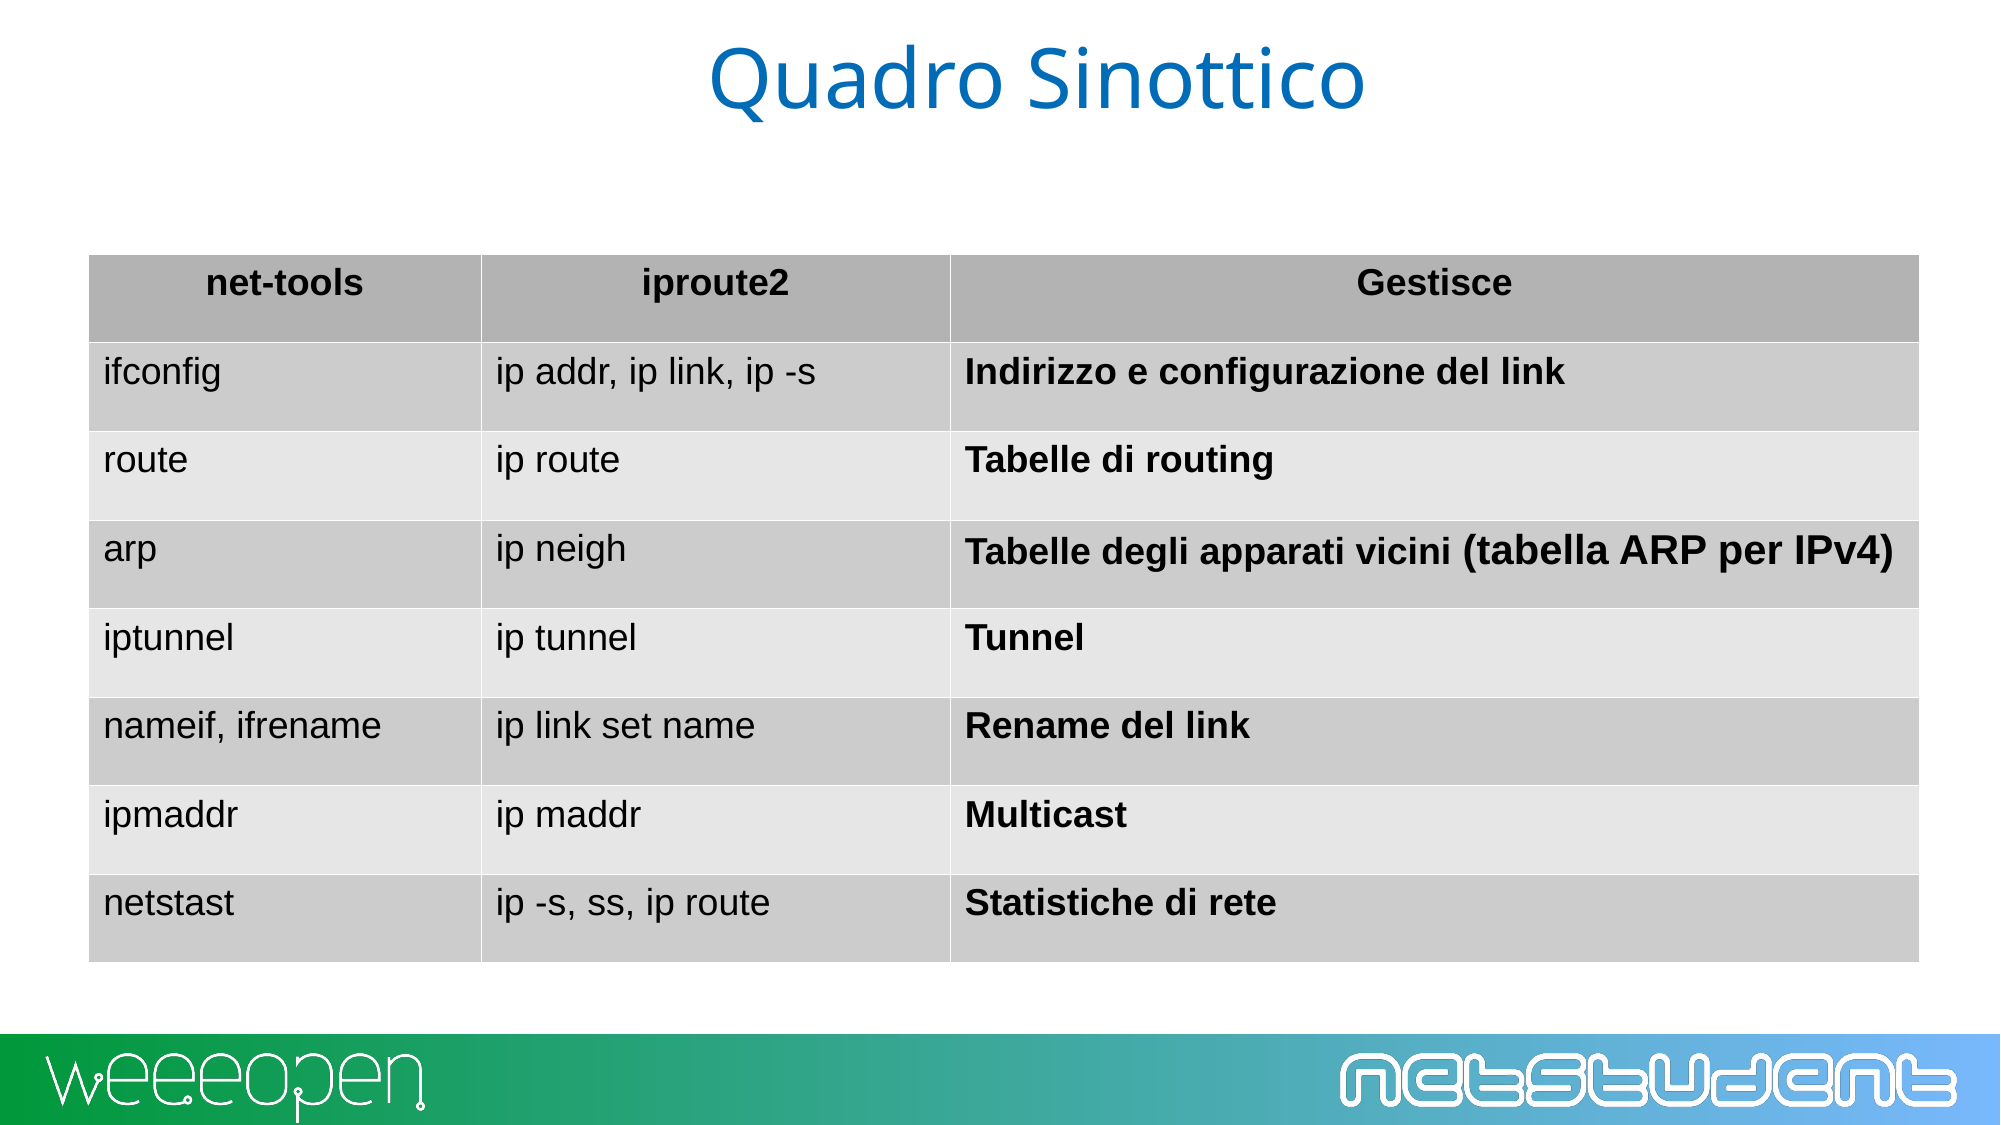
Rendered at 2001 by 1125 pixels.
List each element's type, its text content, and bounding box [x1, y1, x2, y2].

table_cell route [89, 432, 481, 520]
picture [1340, 1053, 1957, 1107]
table_cell ip maddr [482, 786, 950, 874]
table_cell ip route [482, 432, 950, 520]
table_cell netstast [89, 875, 481, 962]
table_cell ip tunnel [482, 609, 950, 697]
table_cell ip addr, ip link, ip -s [482, 343, 950, 431]
table_cell nameif, ifrename [89, 698, 481, 785]
table_cell ip neigh [482, 521, 950, 608]
table_cell Statistiche di rete [951, 875, 1919, 962]
table_cell Tunnel [951, 609, 1919, 697]
picture [45, 1053, 425, 1123]
table_cell Tabelle di routing [951, 432, 1919, 520]
table_cell ifconfig [89, 343, 481, 431]
table_cell iptunnel [89, 609, 481, 697]
table_header iproute2 [482, 255, 950, 342]
table_cell Tabelle degli apparati vicini (tabella ARP per IPv4) [951, 521, 1919, 608]
table_cell arp [89, 521, 481, 608]
table_cell ip -s, ss, ip route [482, 875, 950, 962]
table_cell ipmaddr [89, 786, 481, 874]
table_cell Indirizzo e configurazione del link [951, 343, 1919, 431]
table_header net-tools [89, 255, 481, 342]
title Quadro Sinottico [43, 29, 1959, 247]
table_cell Rename del link [951, 698, 1919, 785]
table_cell Multicast [951, 786, 1919, 874]
table_header Gestisce [951, 255, 1919, 342]
table_cell ip link set name [482, 698, 950, 785]
